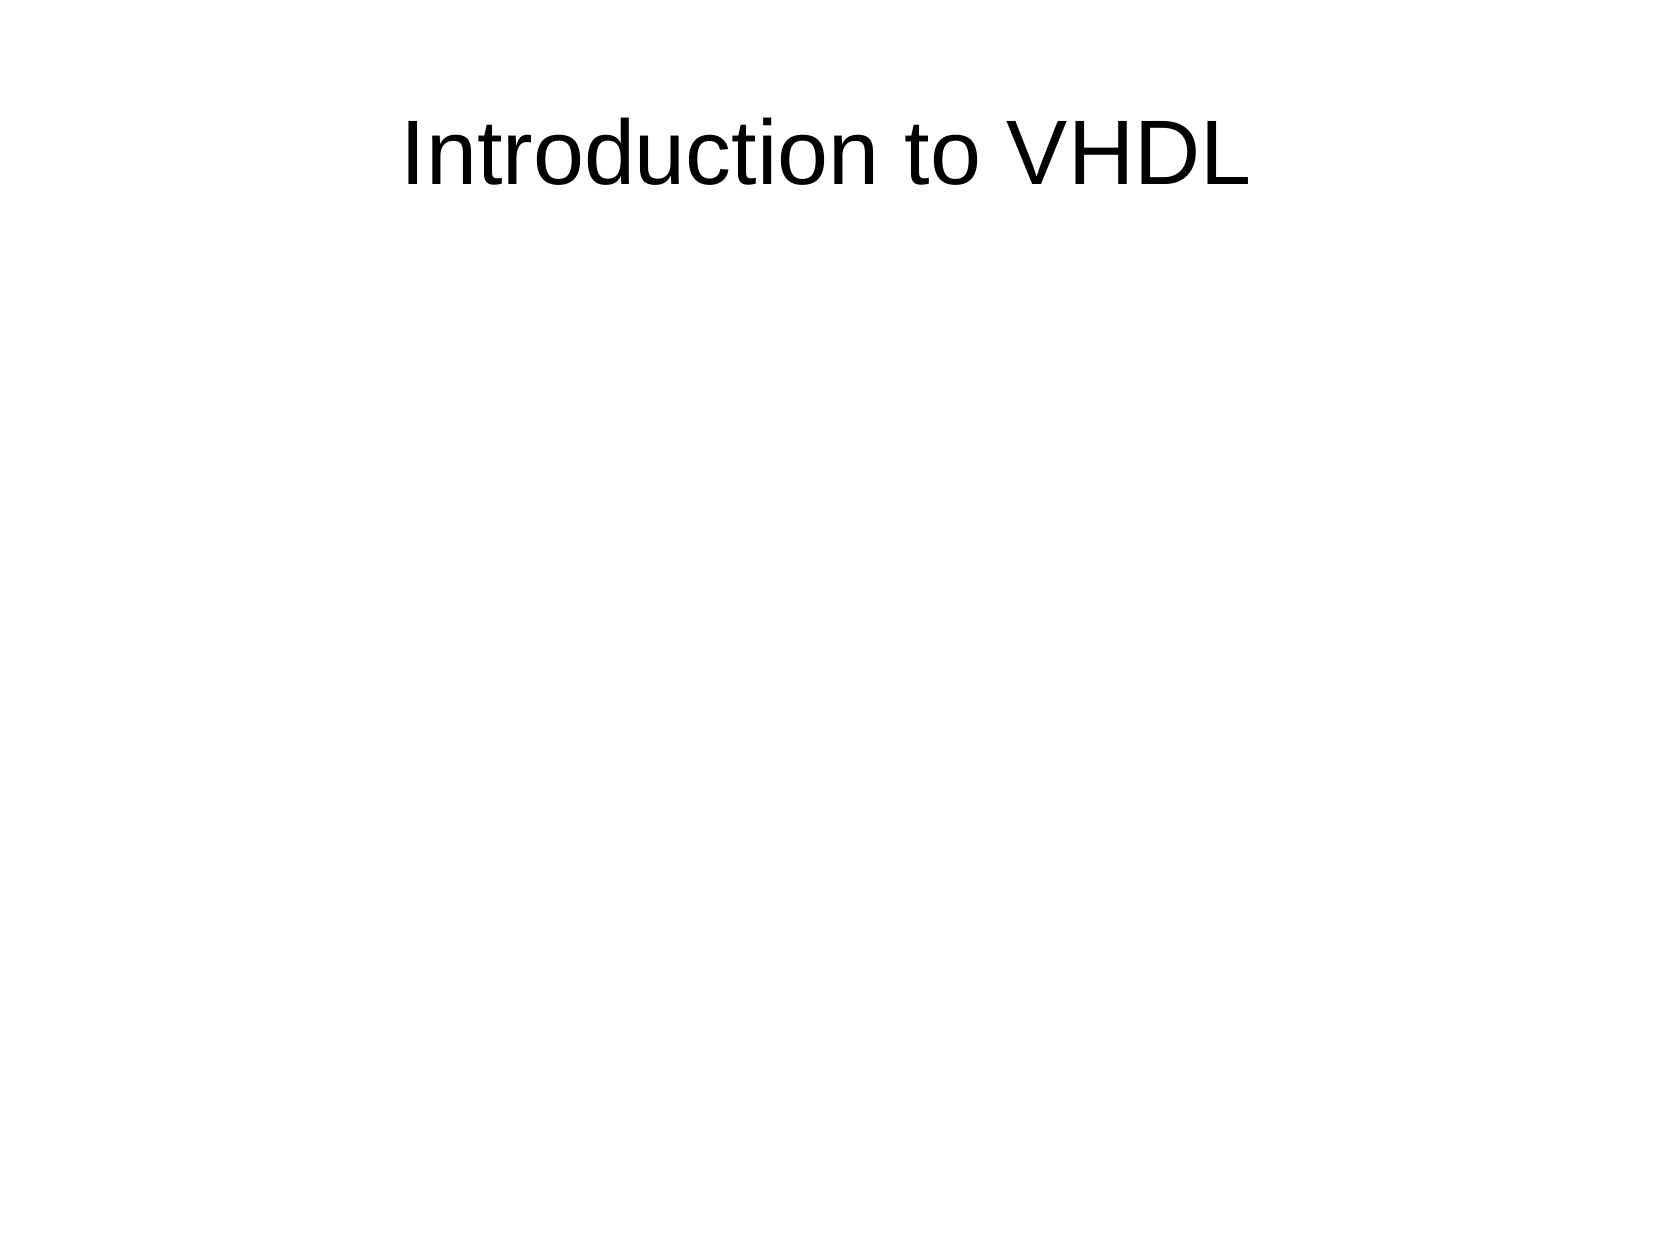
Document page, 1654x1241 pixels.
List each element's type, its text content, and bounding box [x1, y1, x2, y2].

title Introduction to VHDL [82, 49, 1571, 257]
